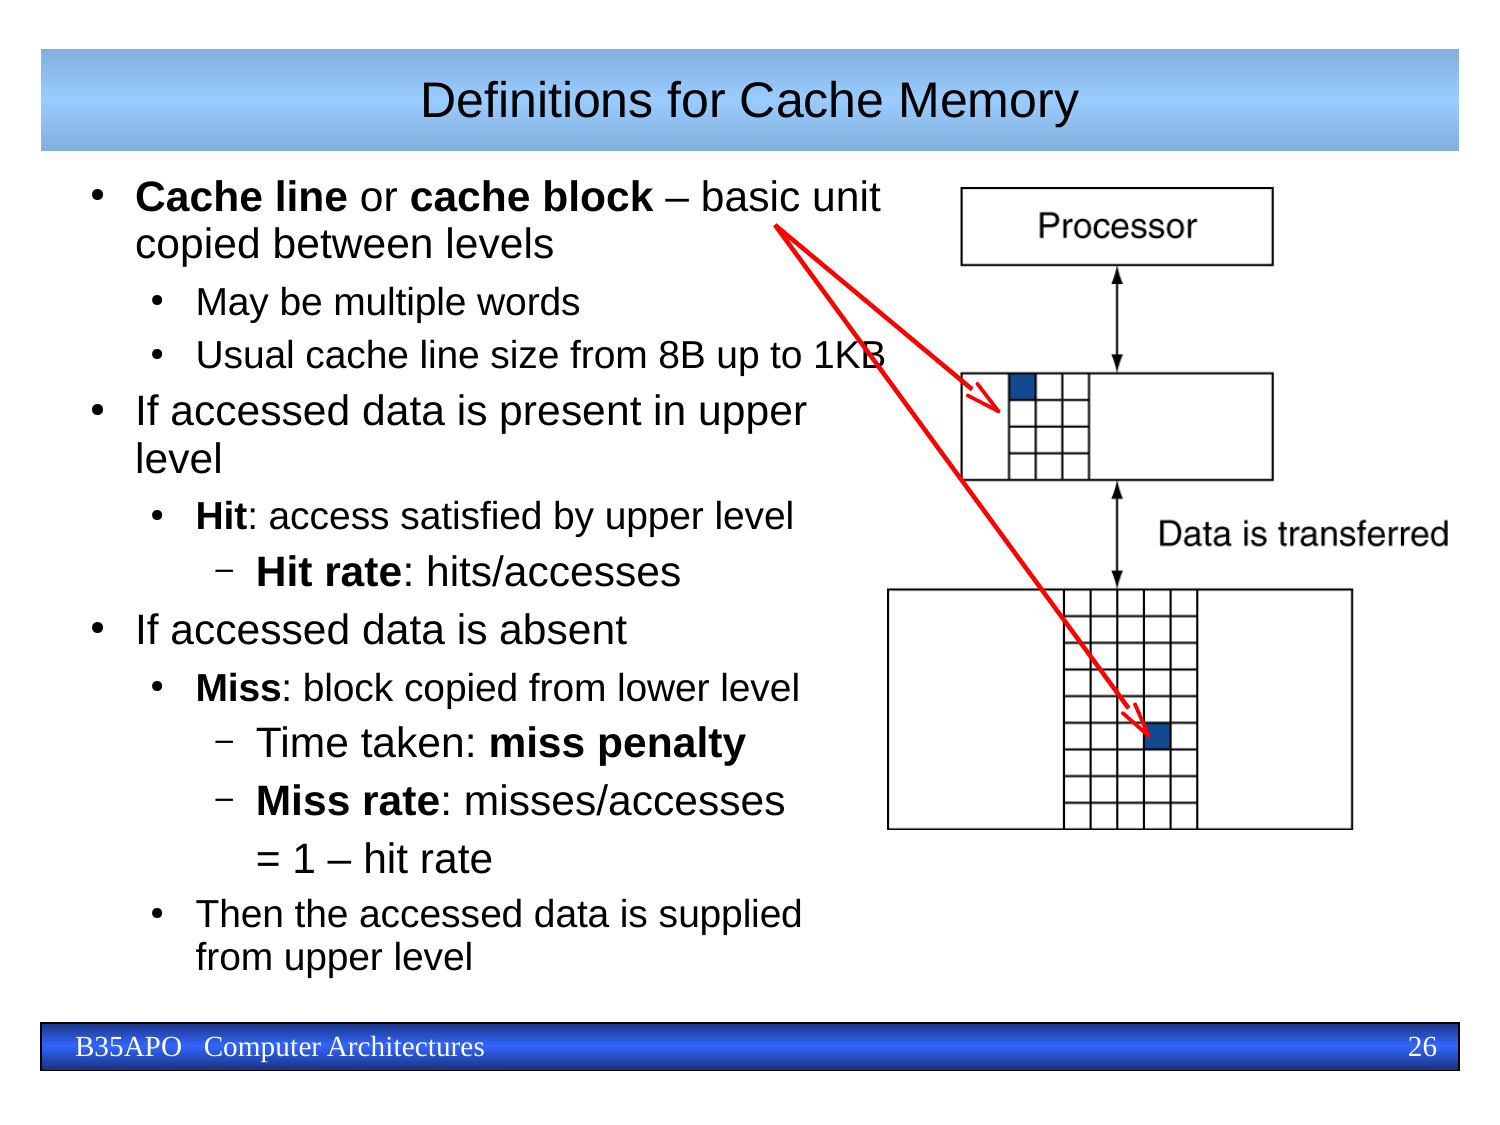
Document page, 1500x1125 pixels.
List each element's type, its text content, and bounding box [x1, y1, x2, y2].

picture [887, 187, 1450, 830]
list Cache line or cache block – basic unit copied between levels May be multiple words Usual cache line size from 8B up to 1KB If accessed data is present in upper level Hit: access satisfied by upper level Hit rate: hits/accesses If accessed data is absent Miss: block copied from lower level Time taken: miss penalty Miss rate: misses/accesses = 1 – hit rate Then the accessed data is supplied from upper level [75, 172, 888, 1025]
title Definitions for Cache Memory [41, 49, 1459, 151]
list Cache line or cache block – basic unit copied between levels May be multiple words Usual cache line size from 8B up to 1KB If accessed data is present in upper level Hit: access satisfied by upper level Hit rate: hits/accesses If accessed data is absent Miss: block copied from lower level Time taken: miss penalty Miss rate: misses/accesses = 1 – hit rate Then the accessed data is supplied from upper level [792, 243, 887, 372]
